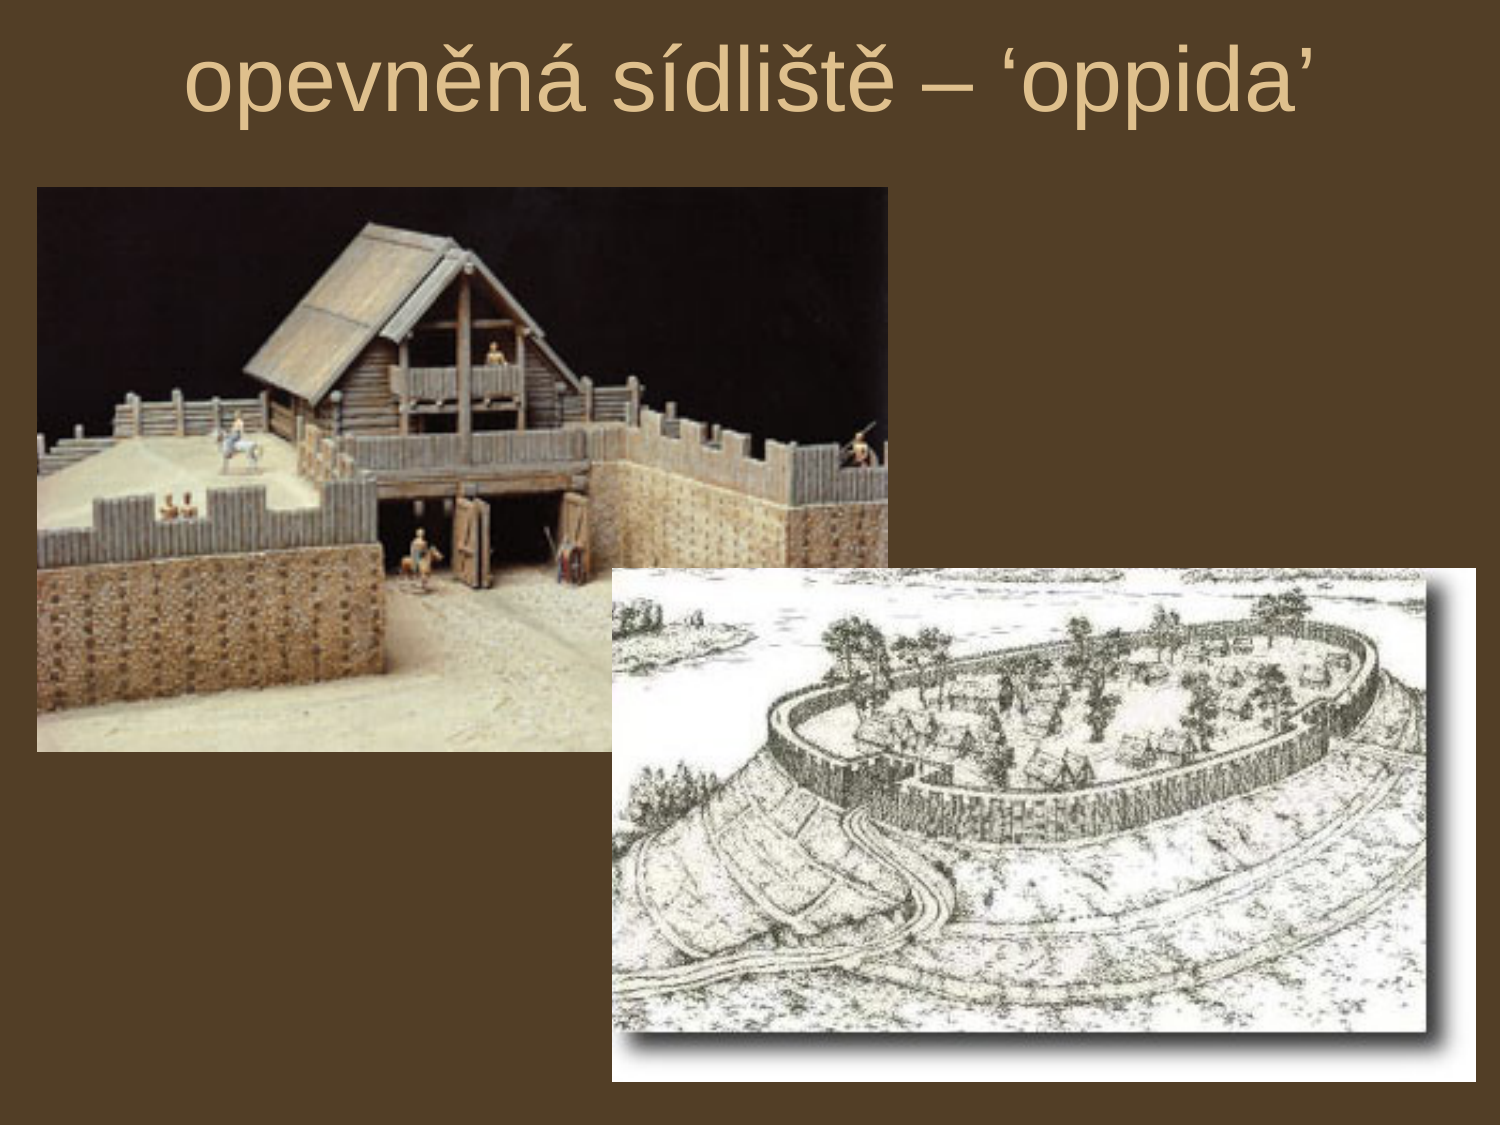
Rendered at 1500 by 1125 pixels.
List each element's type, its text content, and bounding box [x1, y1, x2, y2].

picture [37, 187, 1476, 1083]
title opevněná sídliště – ‘oppida’ [75, 0, 1426, 150]
